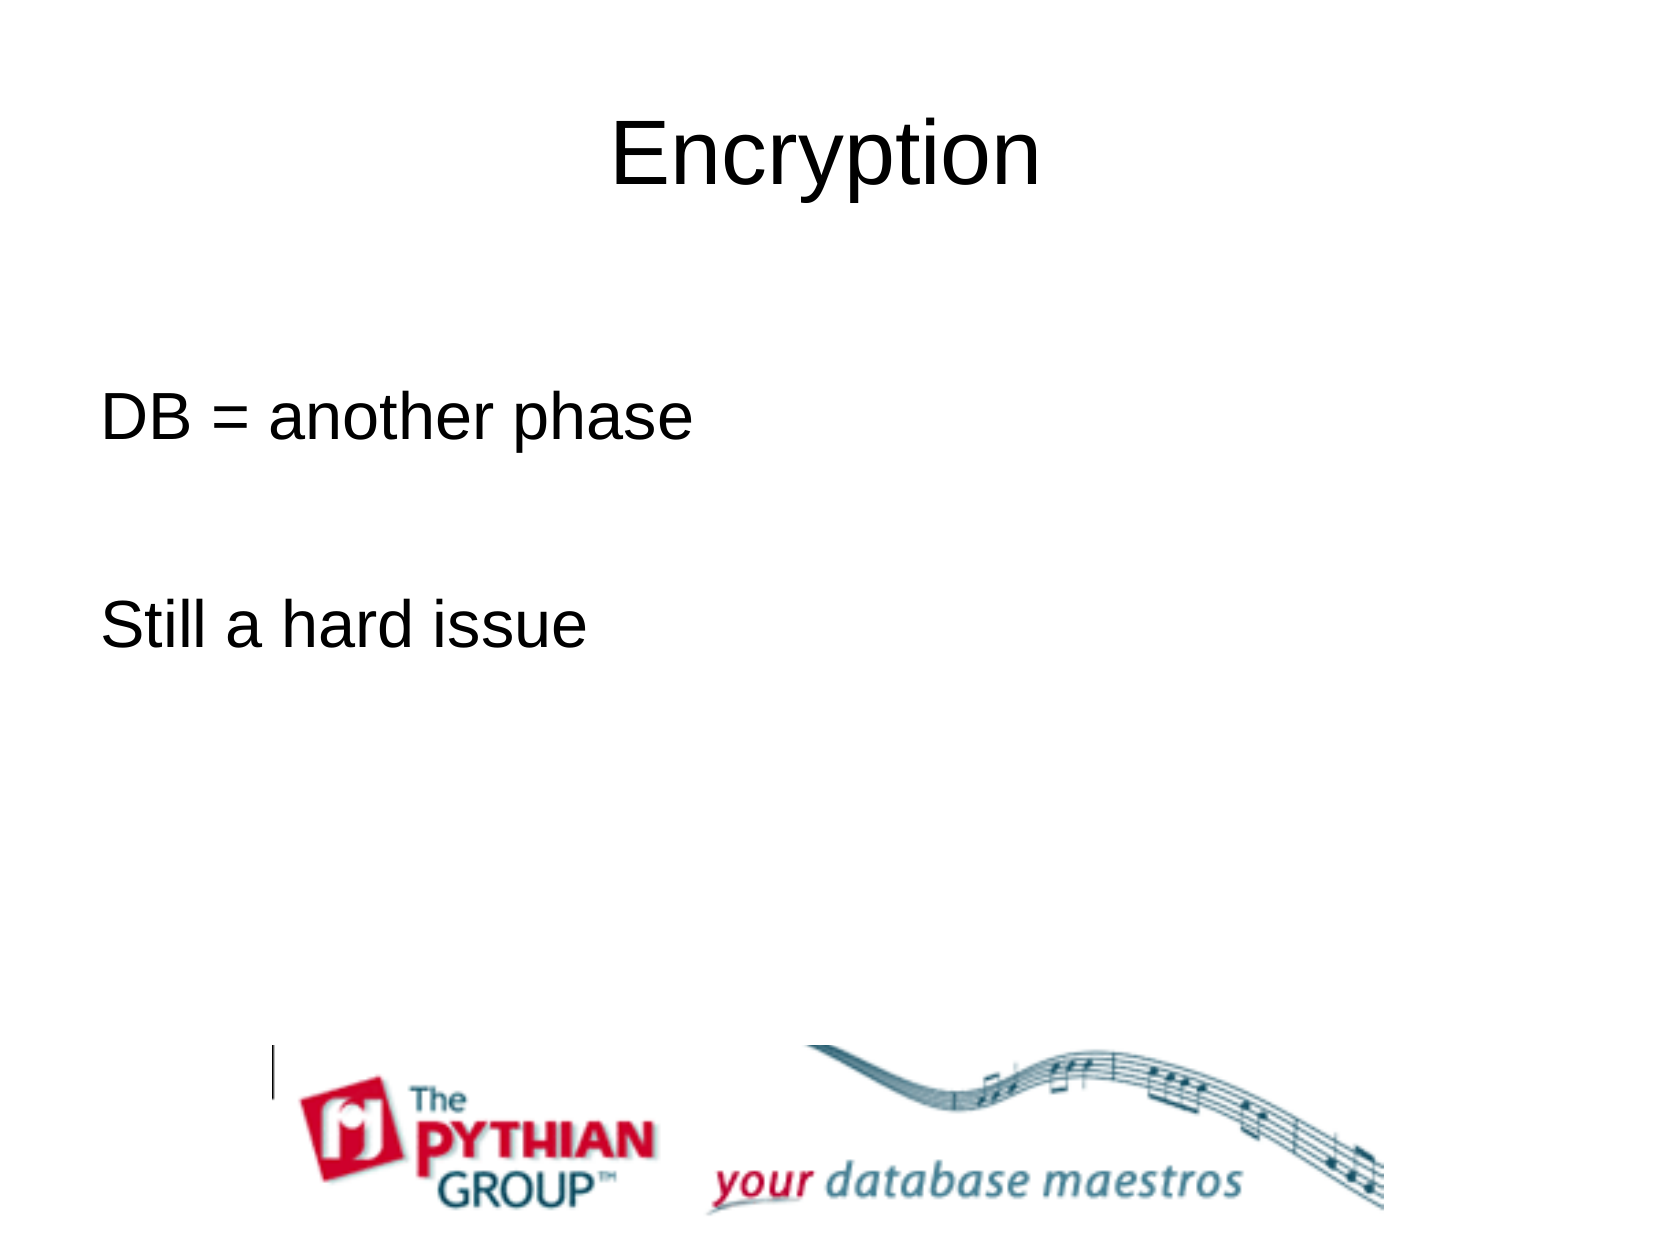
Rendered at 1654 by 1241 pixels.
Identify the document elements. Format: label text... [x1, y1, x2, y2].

list DB = another phase Still a hard issue [82, 378, 1571, 1183]
title Encryption [82, 56, 1571, 250]
picture [272, 1183, 1384, 1241]
